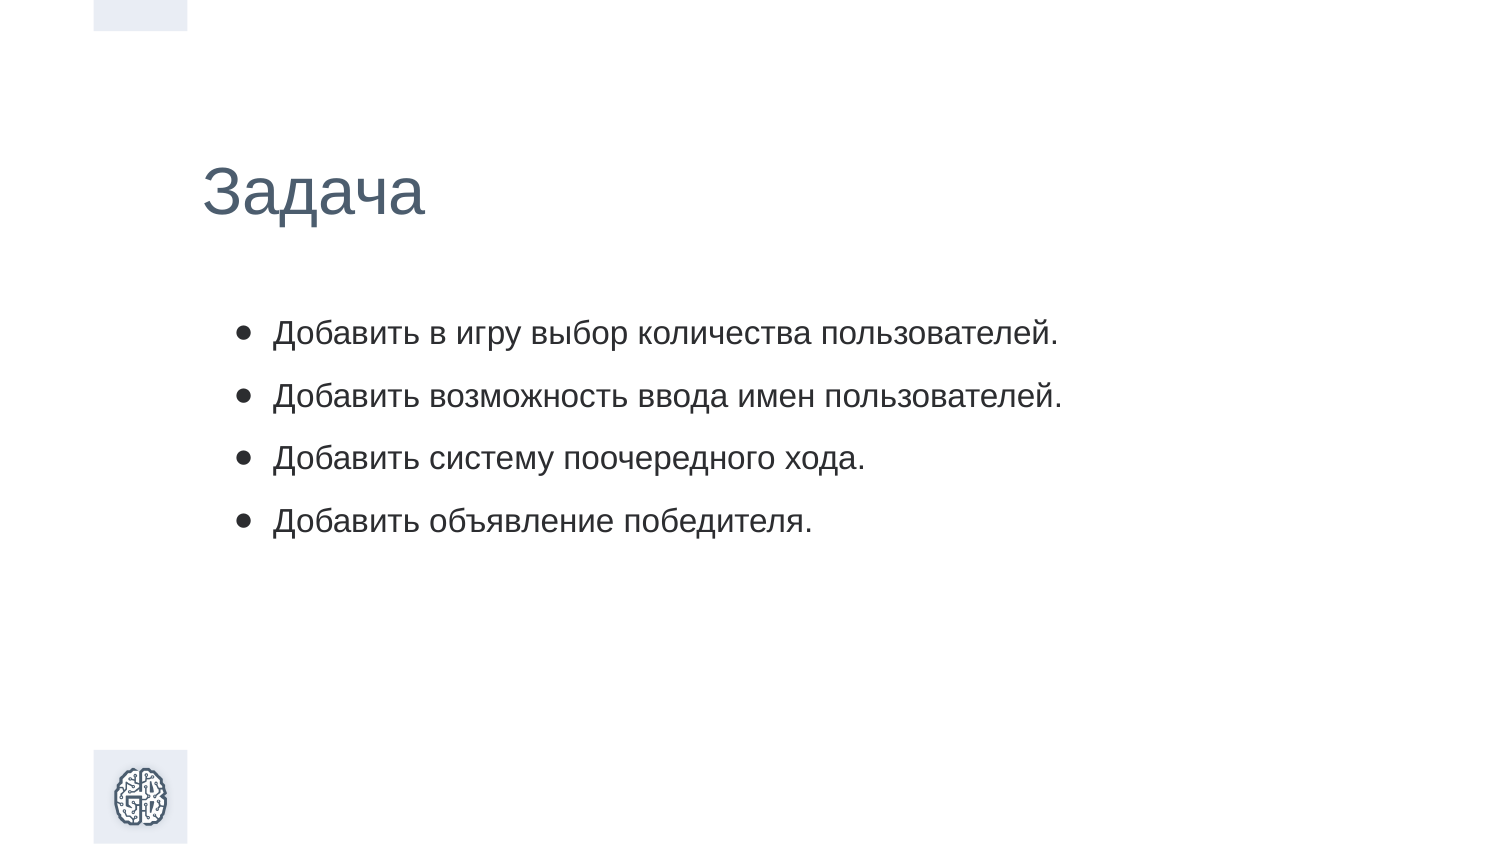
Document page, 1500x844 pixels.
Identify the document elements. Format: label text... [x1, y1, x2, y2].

picture [106, 760, 175, 834]
text_box Добавить объявление победителя. [187, 472, 1312, 546]
text_box Добавить возможность ввода имен пользователей. [187, 358, 1312, 409]
text_box Задача [187, 93, 1312, 282]
text_box Добавить систему поочередного хода. [187, 409, 1312, 472]
text_box Добавить в игру выбор количества пользователей. [187, 284, 1312, 358]
